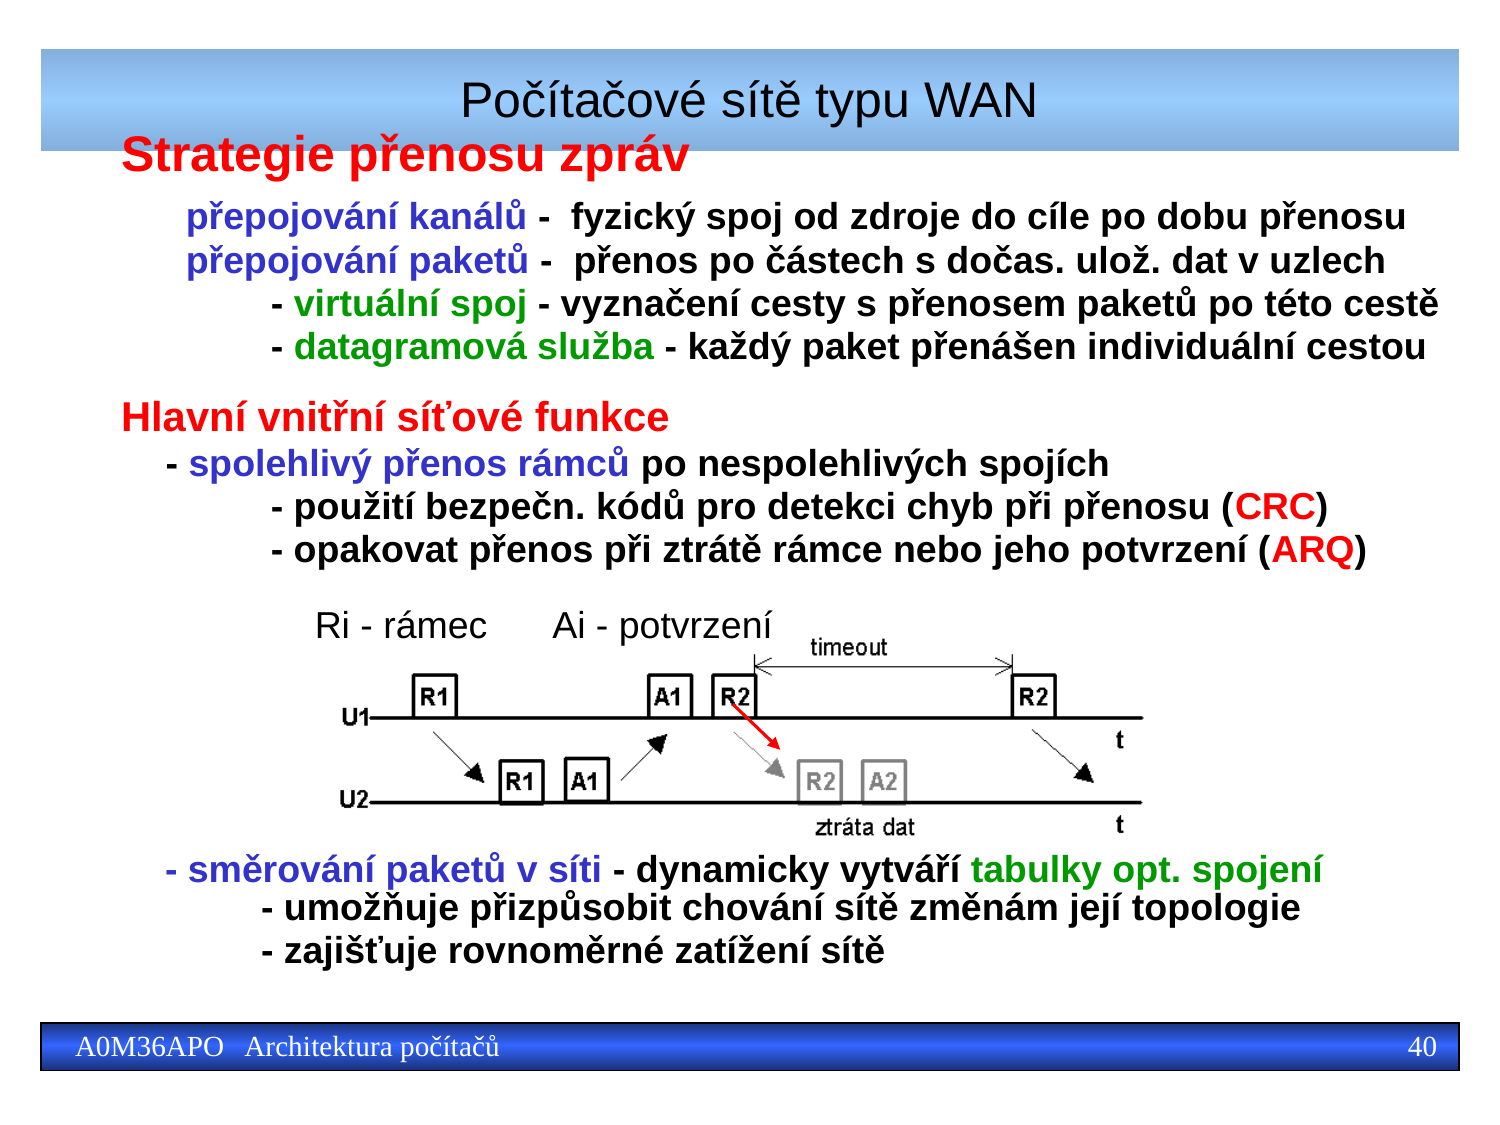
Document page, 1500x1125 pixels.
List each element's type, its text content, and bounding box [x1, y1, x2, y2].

picture [312, 750, 1177, 812]
text_box - směrování paketů v síti - dynamicky vytváří tabulky opt. spojení - umožňuje přizpůsobit chování sítě změnám její topologie - zajišťuje rovnoměrné zatížení sítě [118, 812, 1475, 1051]
text_box Strategie přenosu zpráv přepojování kanálů - fyzický spoj od zdroje do cíle po dobu přenosu přepojování paketů - přenos po částech s dočas. ulož. dat v uzlech - virtuální spoj - vyznačení cesty s přenosem paketů po této cestě - datagramová služba - každý paket přenášen individuální cestou Hlavní vnitřní síťové funkce - spolehlivý přenos rámců po nespolehlivých spojích - použití bezpečn. kódů pro detekci chyb při přenosu (CRC) - opakovat přenos při ztrátě rámce nebo jeho potvrzení (ARQ) [106, 136, 1475, 750]
text_box Ri - rámec [300, 597, 537, 660]
title Počítačové sítě typu WAN [41, 49, 1459, 151]
text_box Ai - potvrzení [537, 597, 838, 660]
